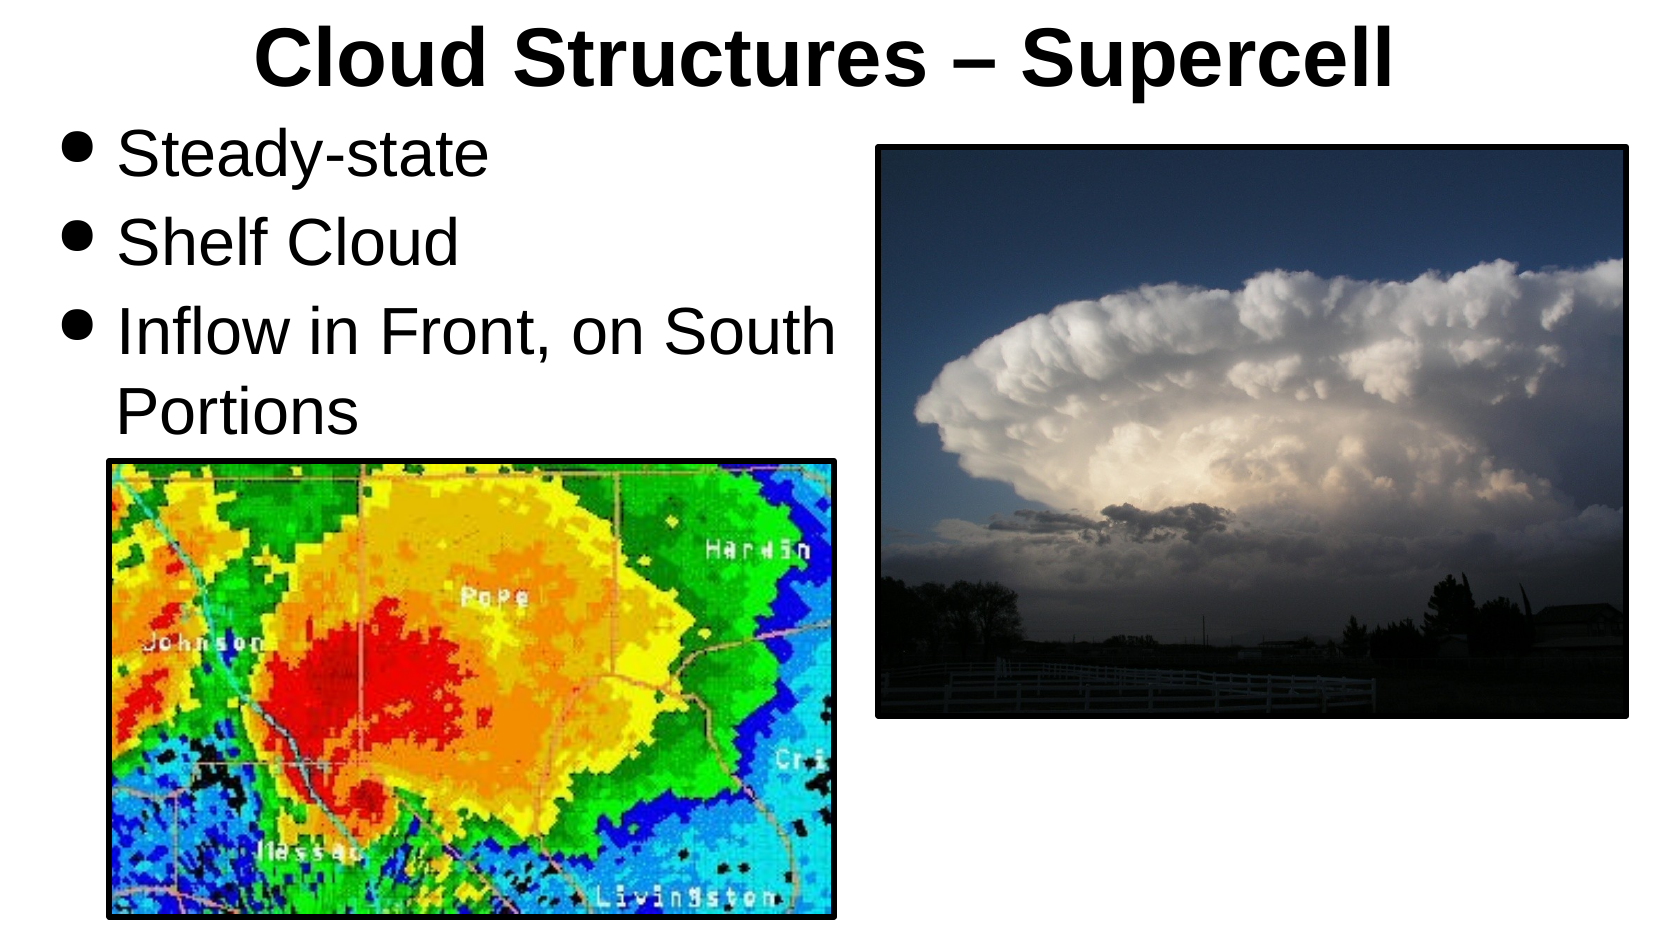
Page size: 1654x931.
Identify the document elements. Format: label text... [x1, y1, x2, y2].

text_box Steady-state Shelf Cloud Inflow in Front, on South Portions [41, 102, 863, 456]
title Cloud Structures – Supercell [0, 0, 1654, 107]
picture [112, 463, 832, 914]
picture [881, 150, 1624, 713]
